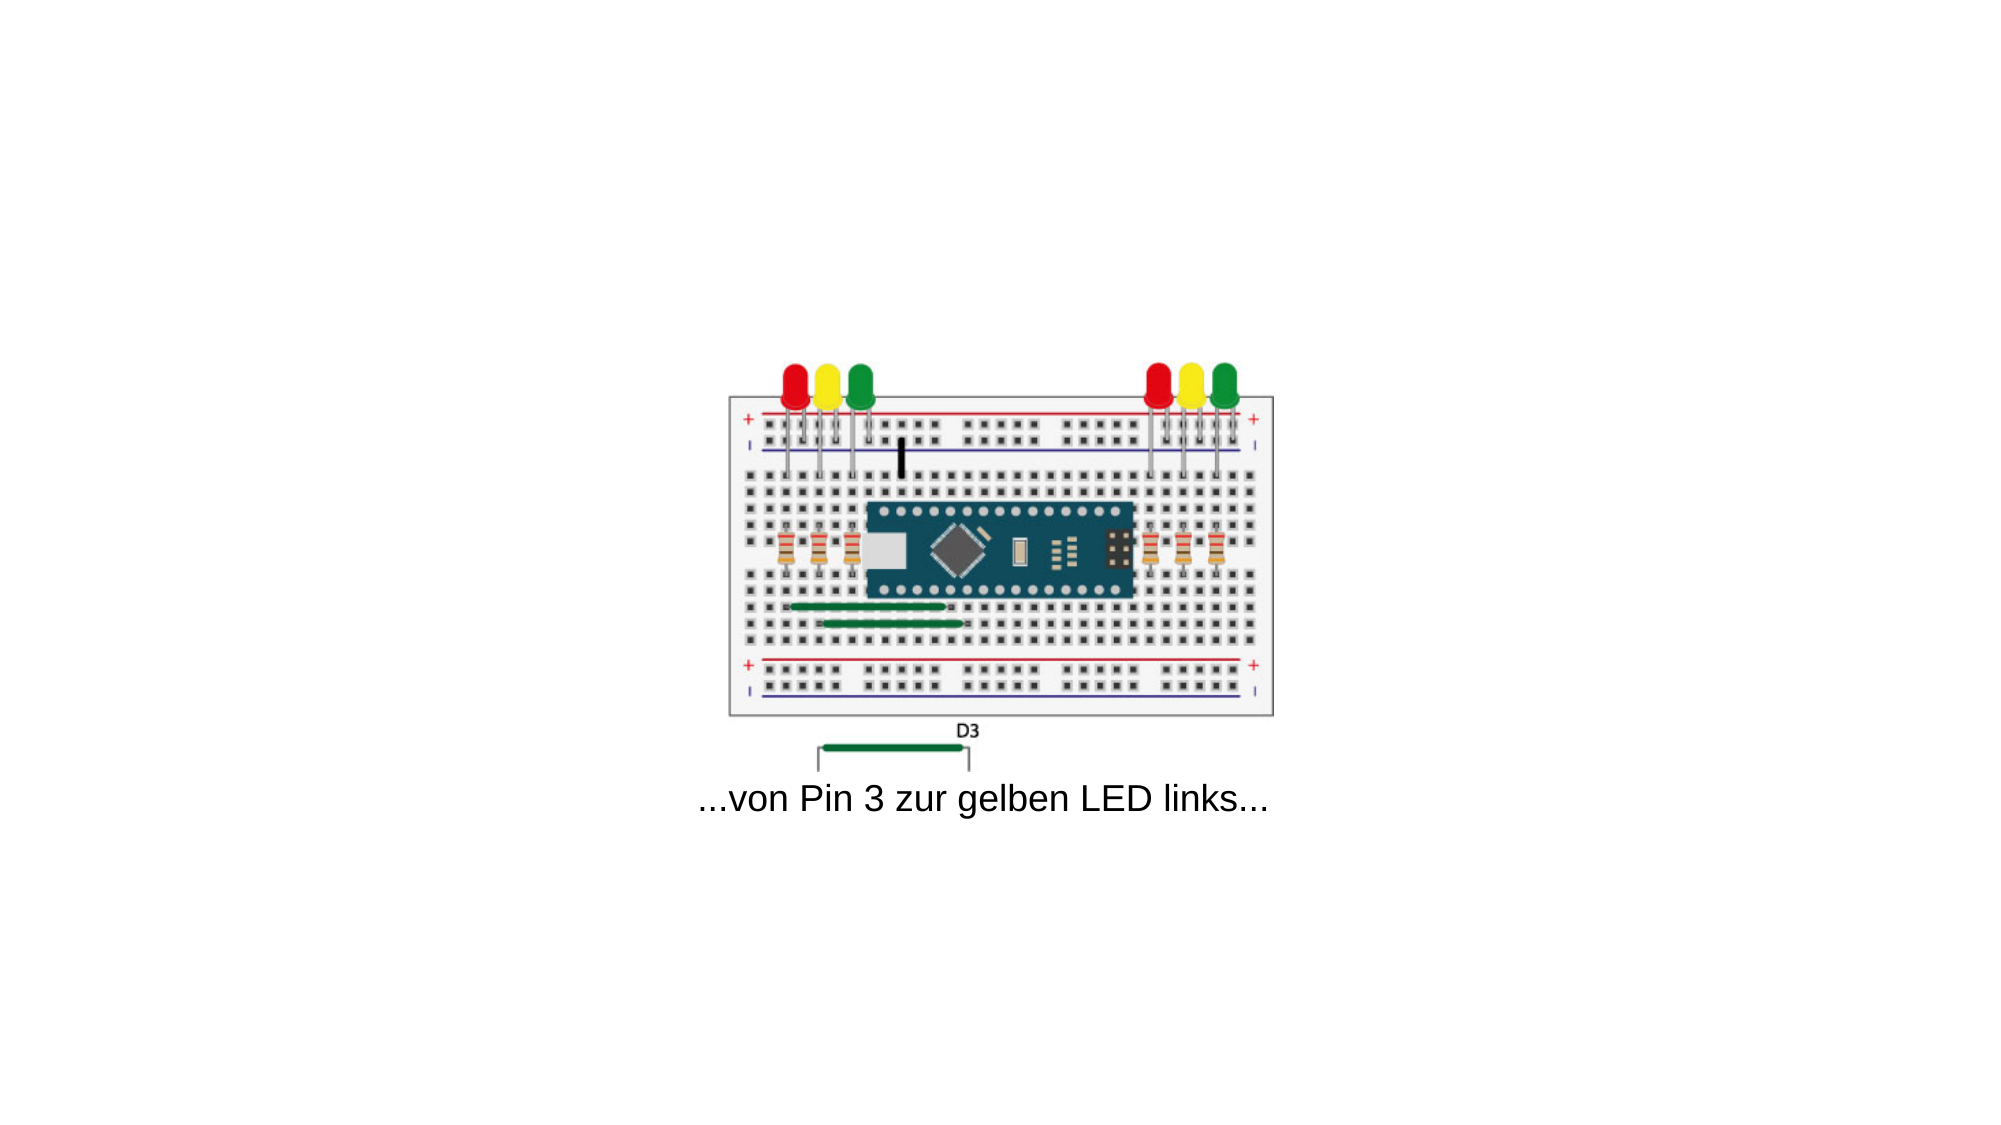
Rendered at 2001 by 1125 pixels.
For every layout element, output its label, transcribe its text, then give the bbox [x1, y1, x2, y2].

picture [727, 361, 1274, 769]
text_box ...von Pin 3 zur gelben LED links... [682, 769, 1306, 827]
